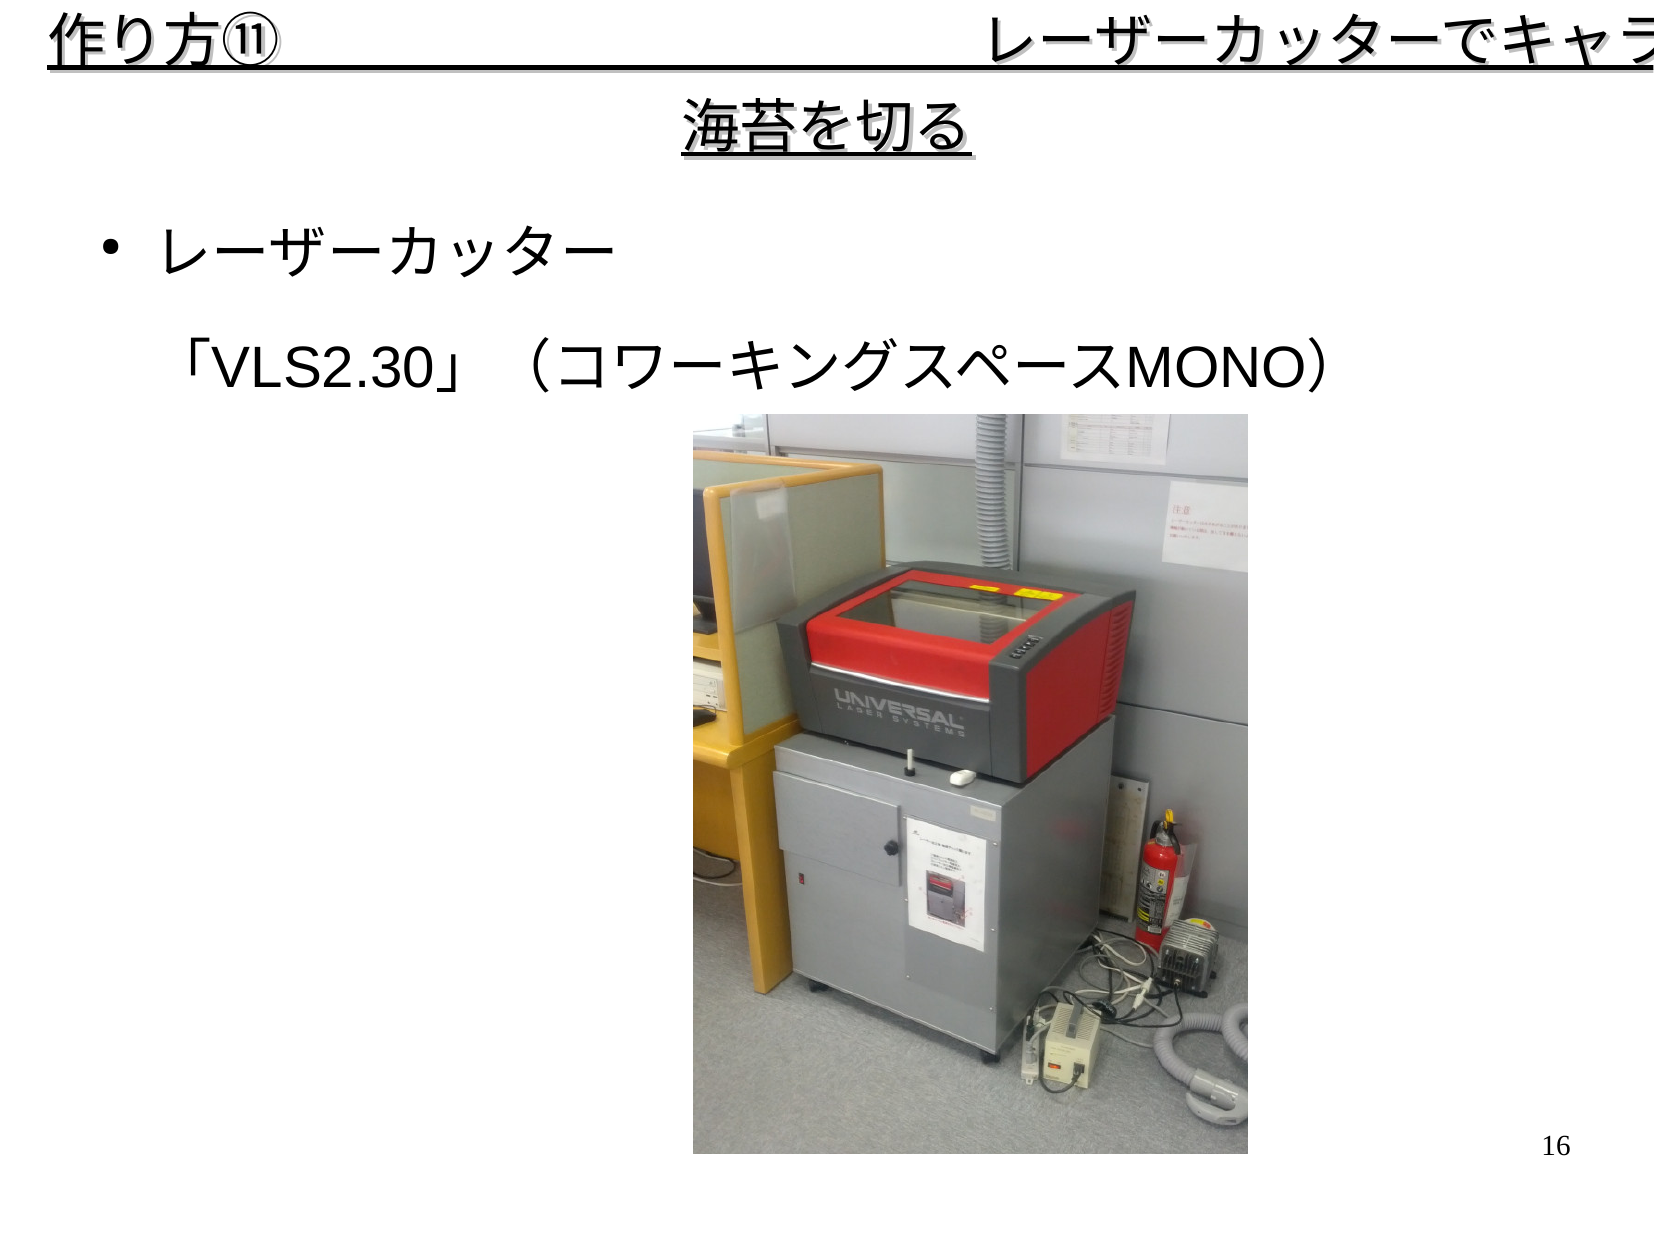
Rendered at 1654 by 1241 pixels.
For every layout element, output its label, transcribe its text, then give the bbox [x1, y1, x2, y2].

list レーザーカッター 「VLS2.30」（コワーキングスペースMONO） [82, 205, 1571, 926]
picture [693, 414, 1248, 1154]
title 作り方⑪ レーザーカッターでキャラ海苔を切る [0, 0, 1654, 178]
